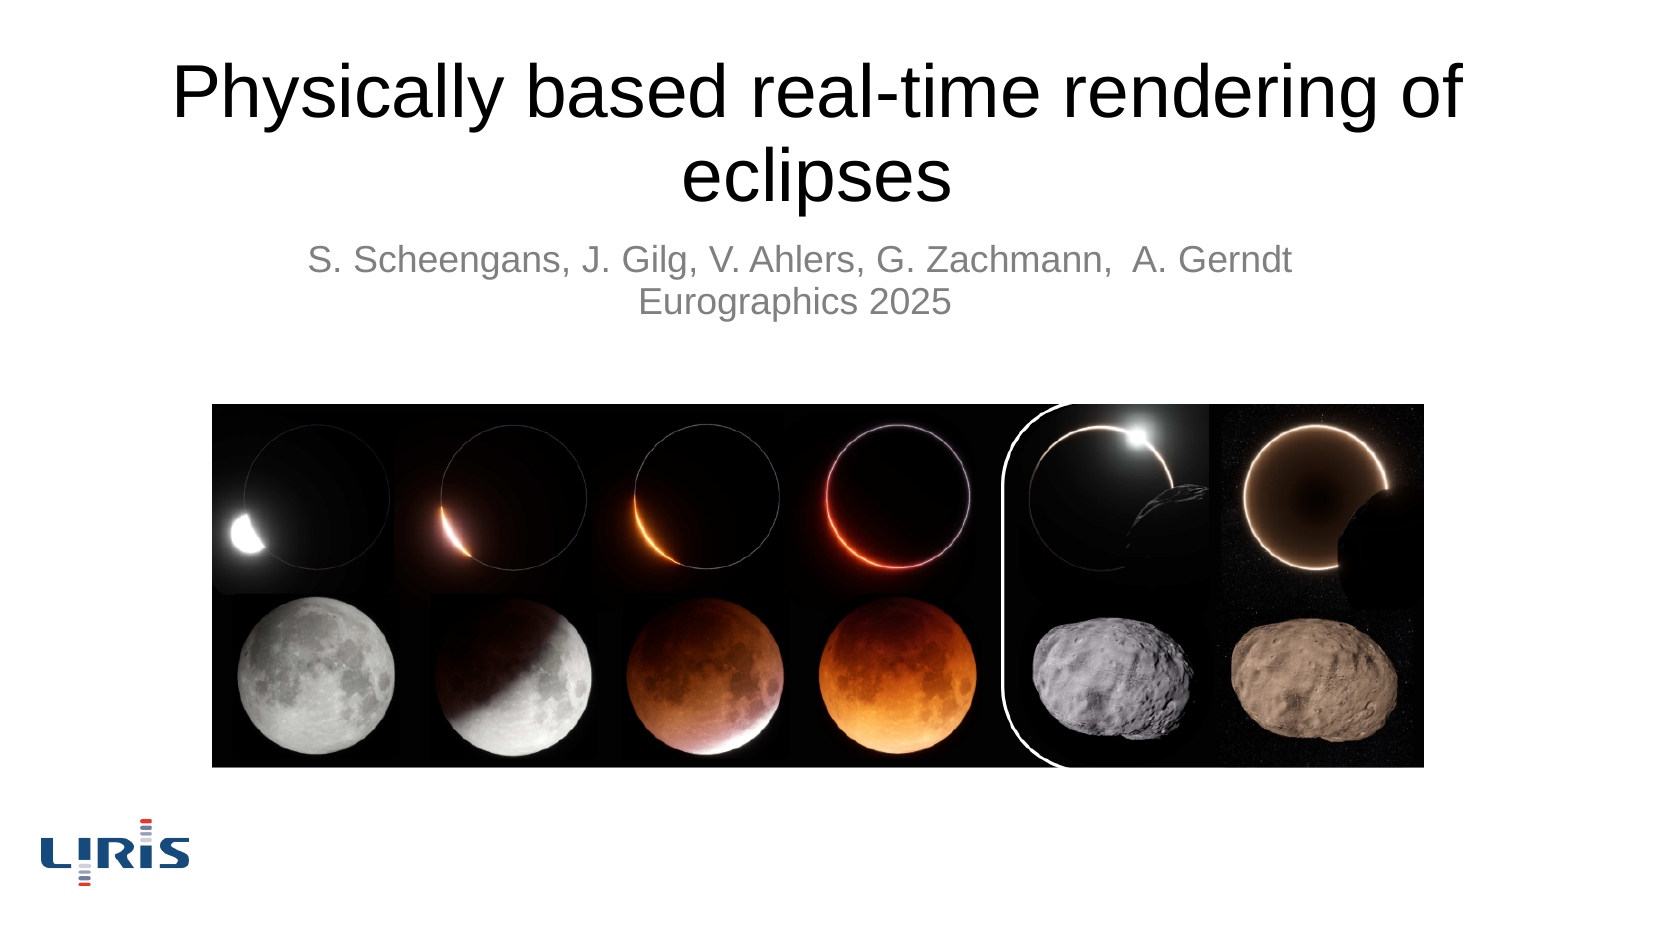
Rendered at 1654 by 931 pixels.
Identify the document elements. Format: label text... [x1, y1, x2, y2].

subtitle S. Scheengans, J. Gilg, V. Ahlers, G. Zachmann, A. Gerndt Eurographics 2025 [295, 236, 1306, 325]
title Physically based real-time rendering of eclipses [73, 31, 1562, 237]
picture [41, 819, 189, 886]
picture [212, 403, 1424, 768]
